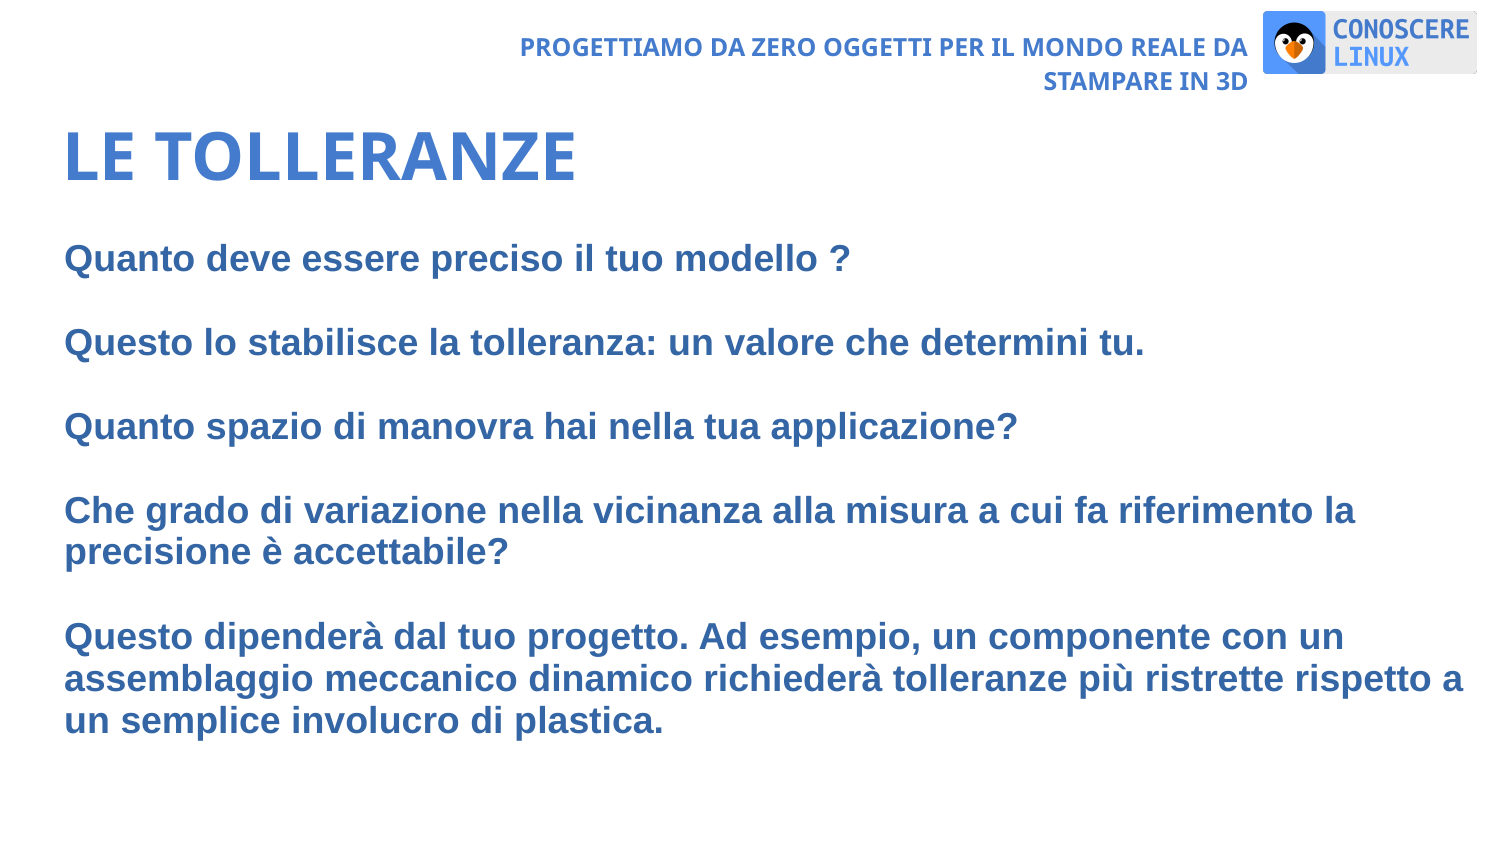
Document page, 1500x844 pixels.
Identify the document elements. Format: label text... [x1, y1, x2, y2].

text_box PROGETTIAMO DA ZERO OGGETTI PER IL MONDO REALE DA STAMPARE IN 3D [437, 21, 1264, 91]
picture [1263, 11, 1477, 74]
text_box LE TOLLERANZE [47, 102, 780, 260]
text_box Quanto deve essere preciso il tuo modello ? Questo lo stabilisce la tolleranza: un valore che determini tu. Quanto spazio di manovra hai nella tua applicazione? Che grado di variazione nella vicinanza alla misura a cui fa riferimento la precisione è accettabile? Questo dipenderà dal tuo progetto. Ad esempio, un componente con un assemblaggio meccanico dinamico richiederà tolleranze più ristrette rispetto a un semplice involucro di plastica. [49, 229, 1500, 749]
